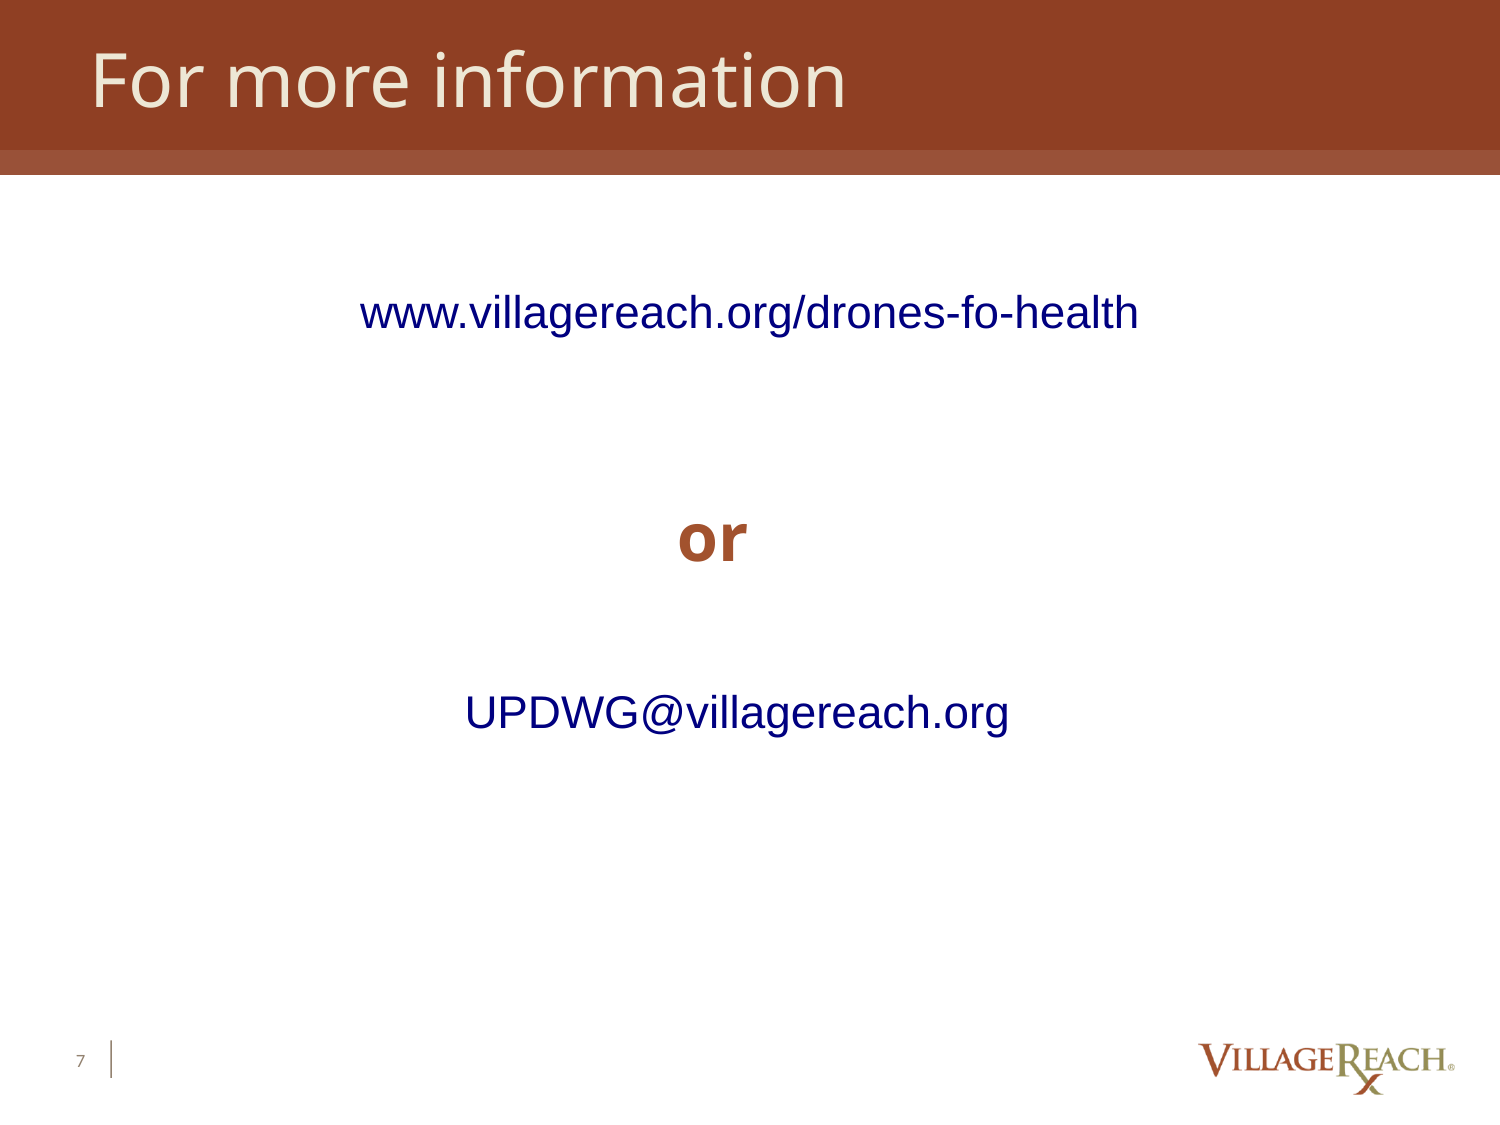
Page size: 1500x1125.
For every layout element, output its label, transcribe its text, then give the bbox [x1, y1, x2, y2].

text_box www.villagereach.org/drones-fo-health [125, 275, 1375, 463]
text_box or [87, 487, 1338, 675]
title For more information [75, 24, 1425, 148]
slide_number <number> [25, 1037, 100, 1083]
text_box UPDWG@villagereach.org [112, 675, 1363, 863]
picture [1188, 1034, 1465, 1104]
